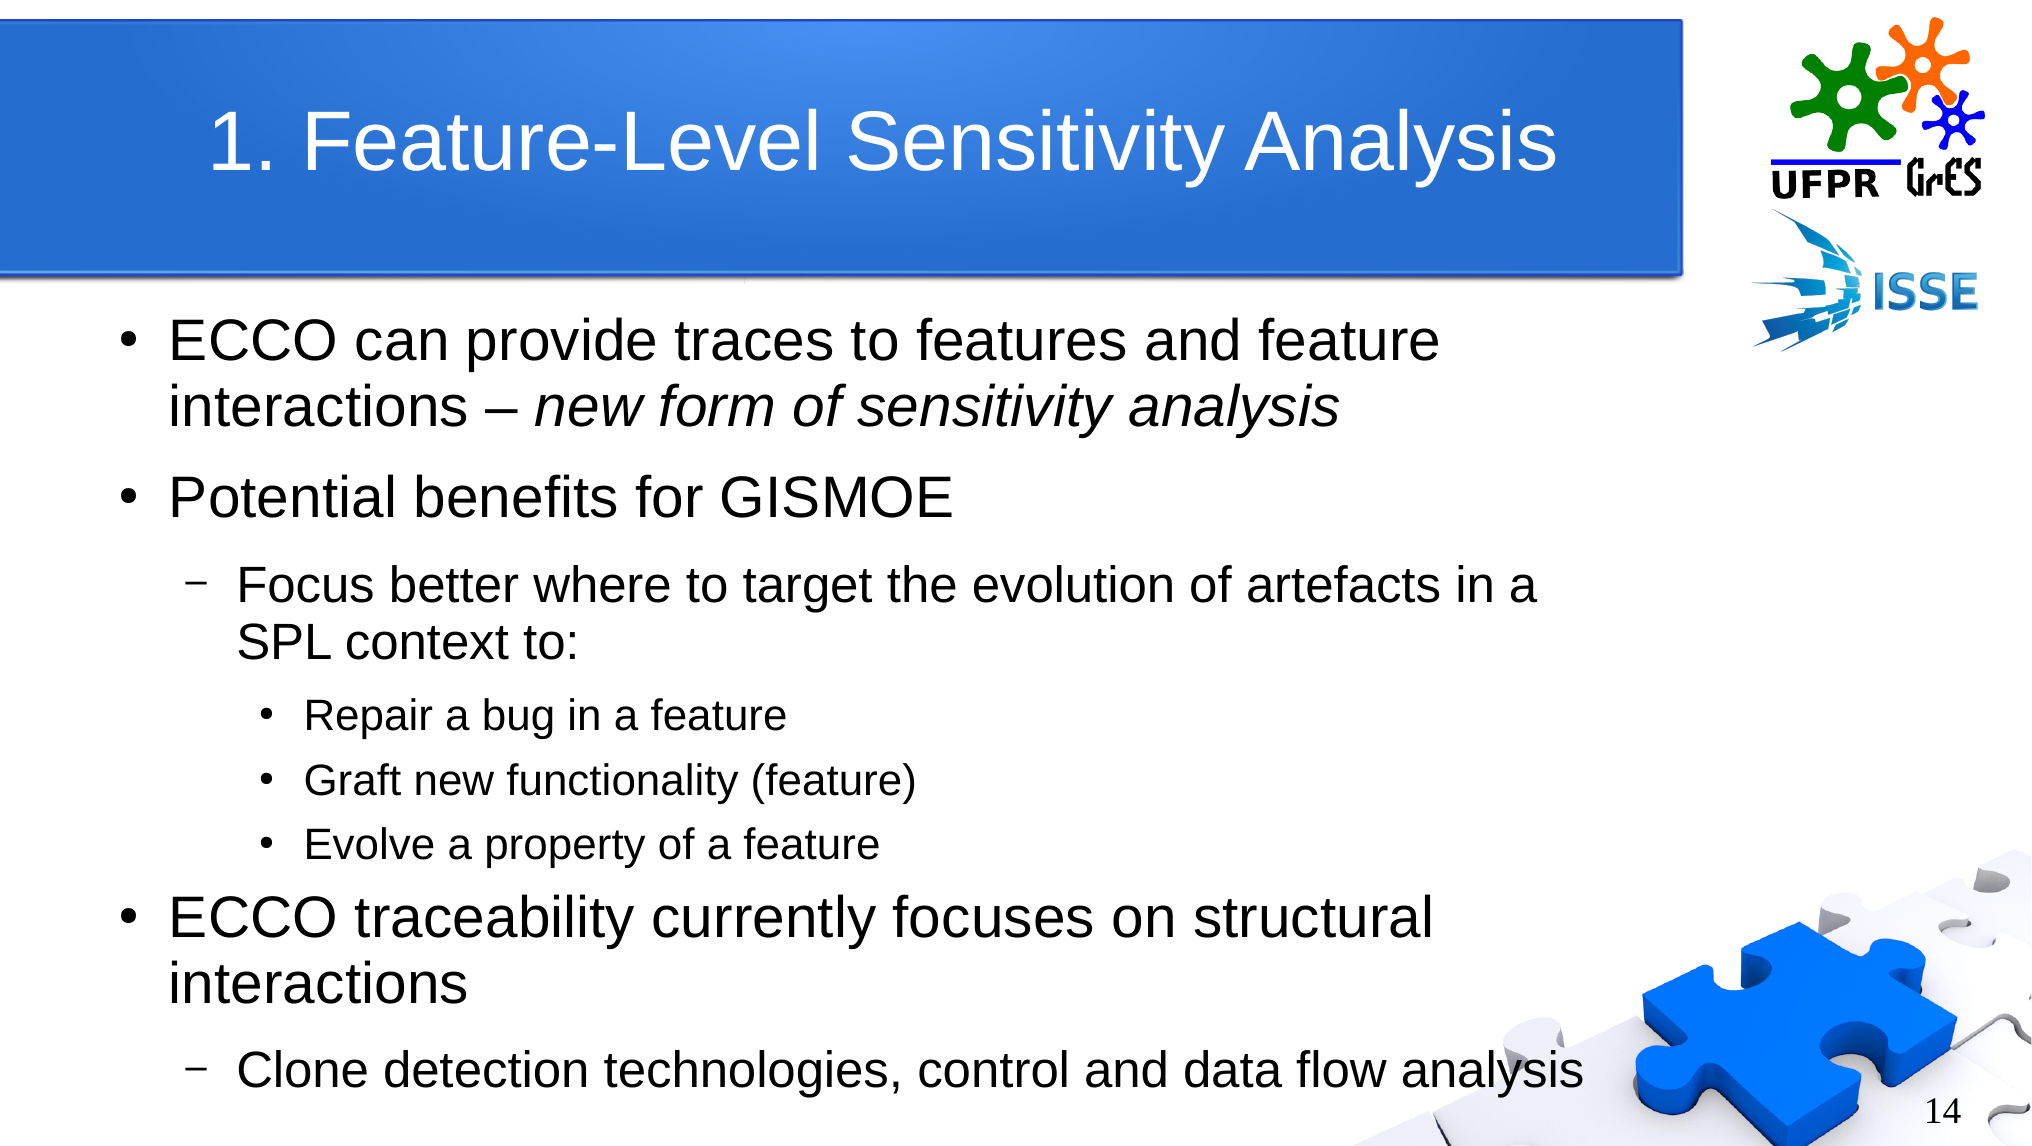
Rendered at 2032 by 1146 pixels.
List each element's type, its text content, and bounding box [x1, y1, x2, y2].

picture [1736, 200, 1997, 366]
title 1. Feature-Level Sensitivity Analysis [101, 45, 1666, 237]
picture [1771, 17, 1985, 199]
picture [0, 19, 1689, 284]
picture [1334, 753, 2032, 1146]
list ECCO can provide traces to features and feature interactions – new form of sensitivity analysis Potential benefits for GISMOE Focus better where to target the evolution of artefacts in a SPL context to: Repair a bug in a feature Graft new functionality (feature) Evolve a property of a feature ECCO traceability currently focuses on structural interactions Clone detection technologies, control and data flow analysis [101, 307, 1619, 1111]
